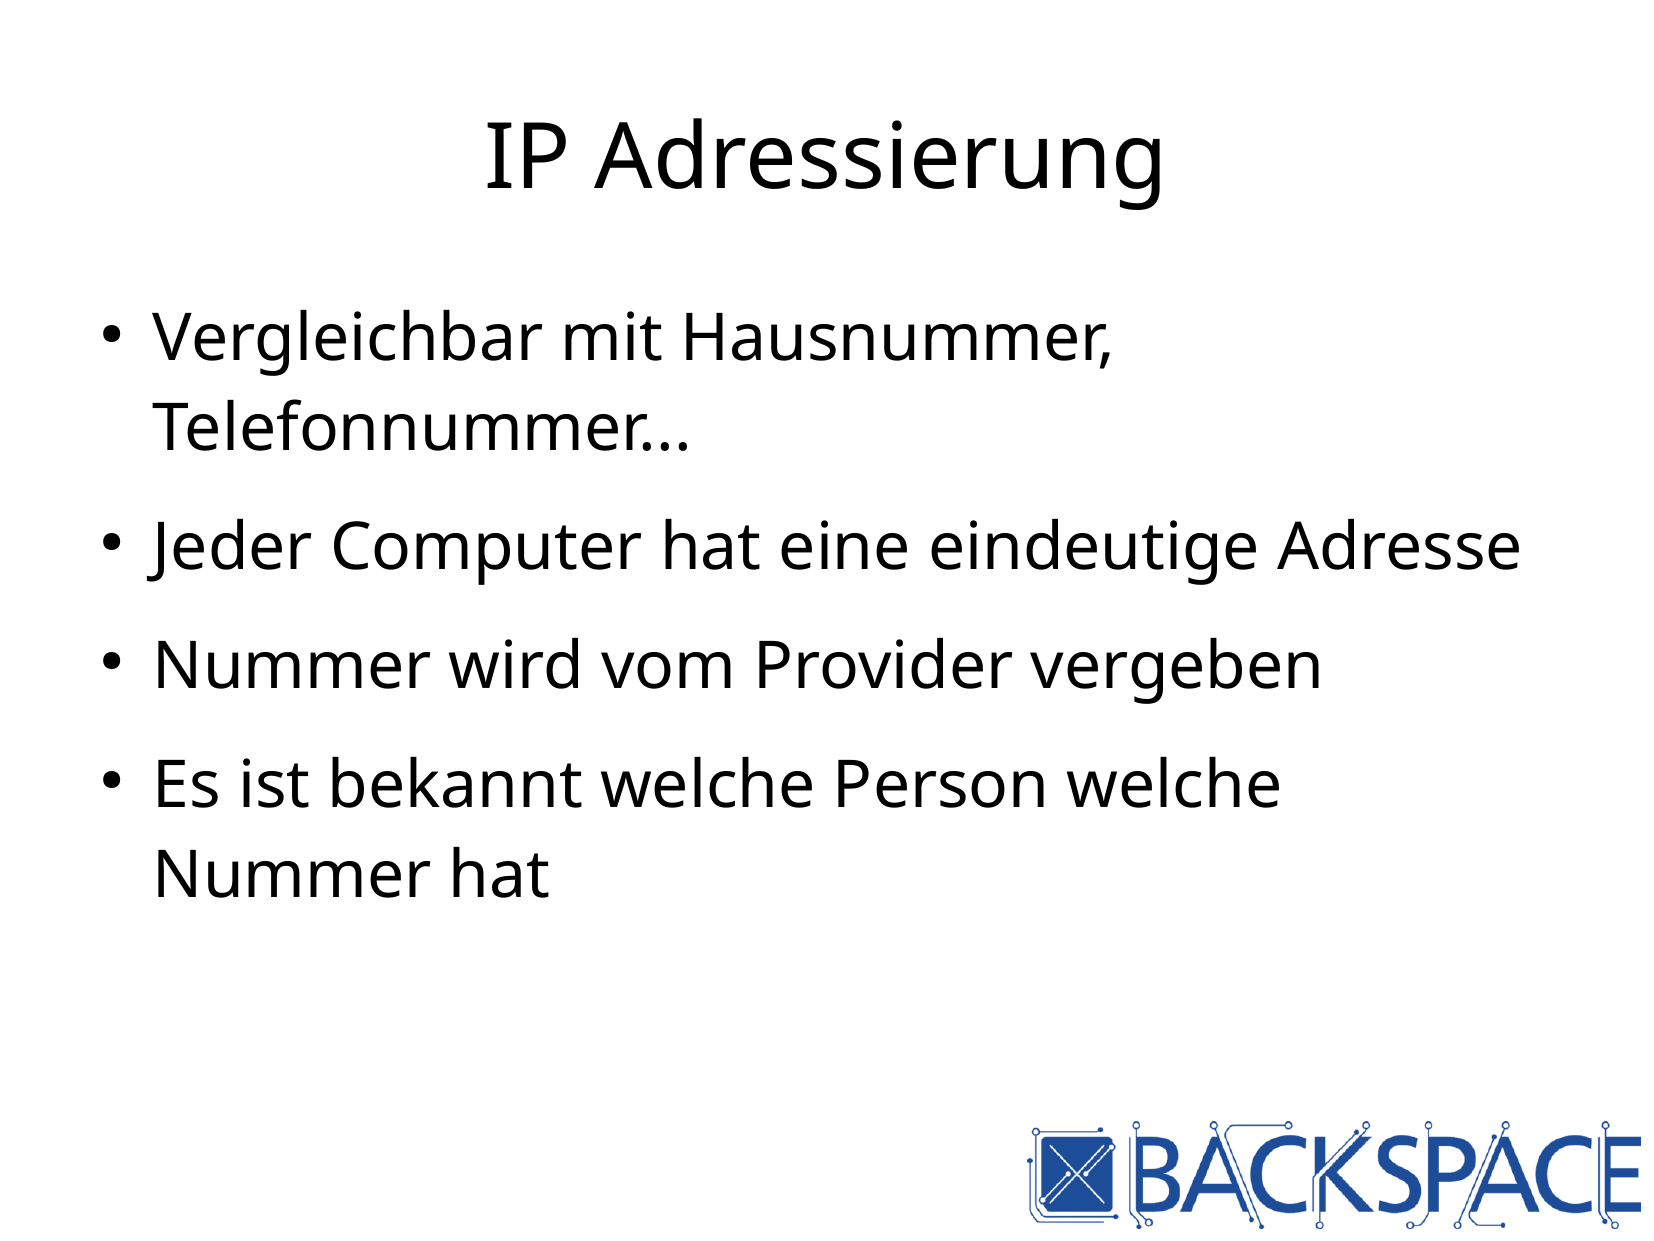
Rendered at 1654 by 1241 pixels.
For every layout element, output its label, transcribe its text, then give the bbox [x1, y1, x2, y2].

picture [1027, 1121, 1641, 1229]
title IP Adressierung [82, 49, 1571, 257]
list Vergleichbar mit Hausnummer, Telefonnummer... Jeder Computer hat eine eindeutige Adresse Nummer wird vom Provider vergeben Es ist bekannt welche Person welche Nummer hat [82, 290, 1538, 1010]
